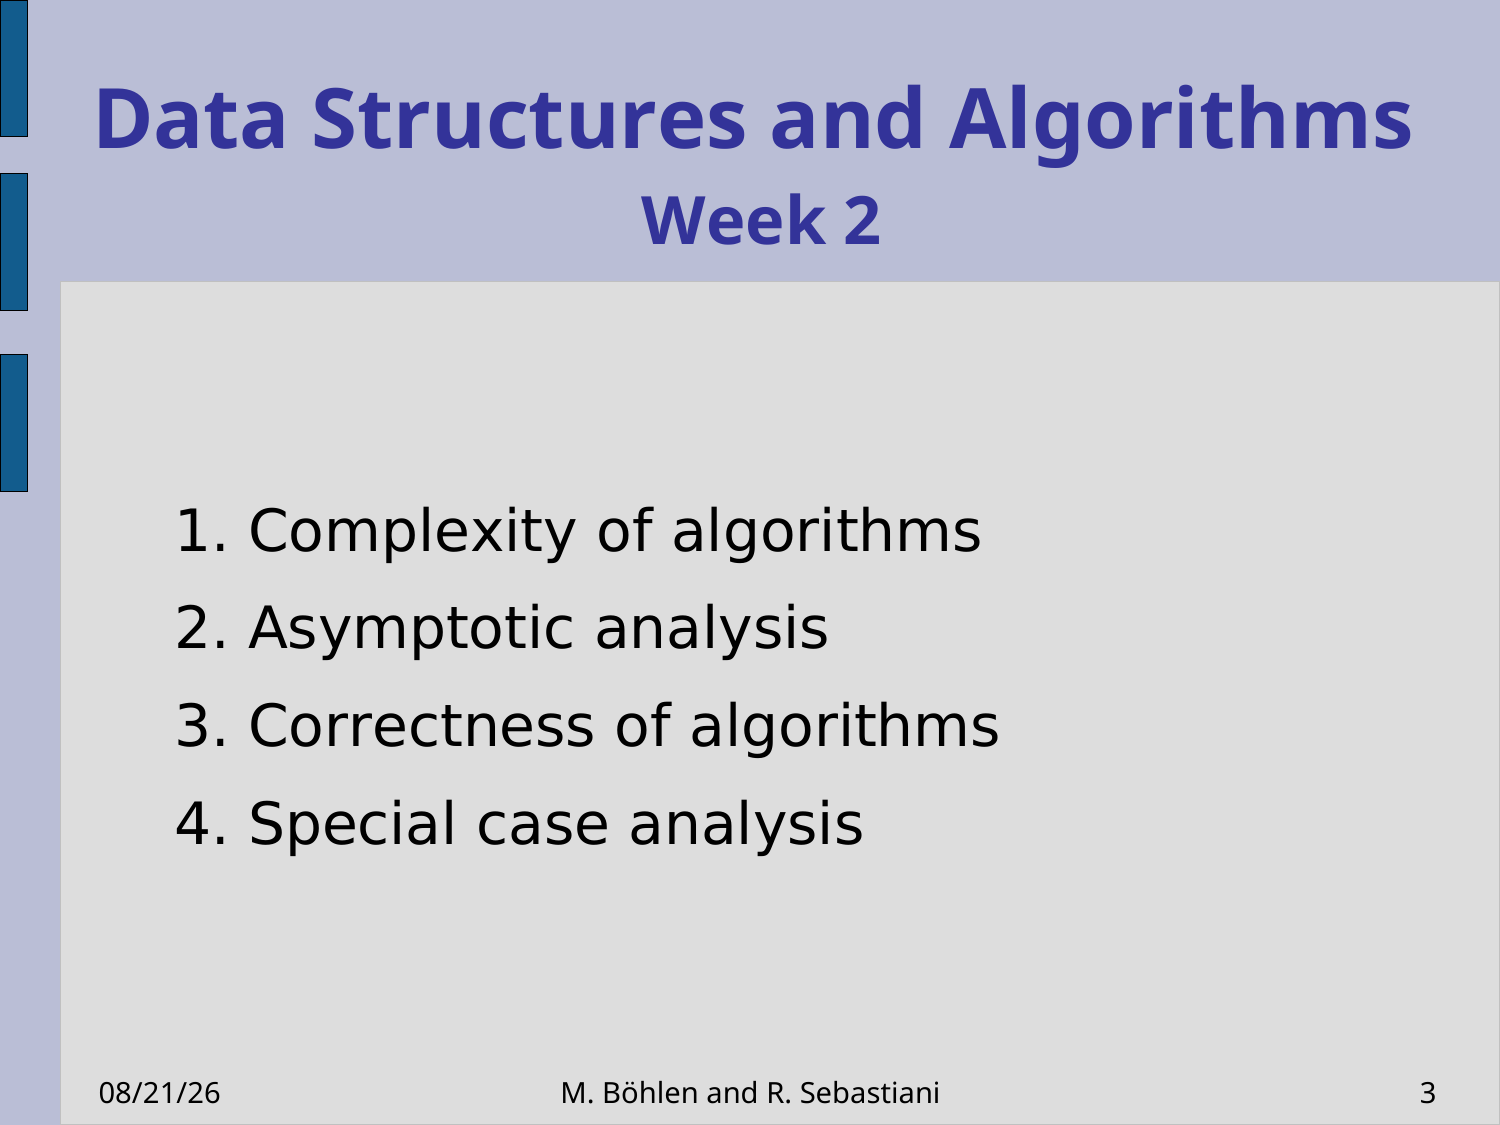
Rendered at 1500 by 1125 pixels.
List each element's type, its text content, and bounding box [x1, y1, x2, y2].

title Data Structures and Algorithms Week 2 [39, 1, 1468, 324]
subtitle Complexity of algorithms Asymptotic analysis Correctness of algorithms Special case analysis [123, 472, 1167, 966]
